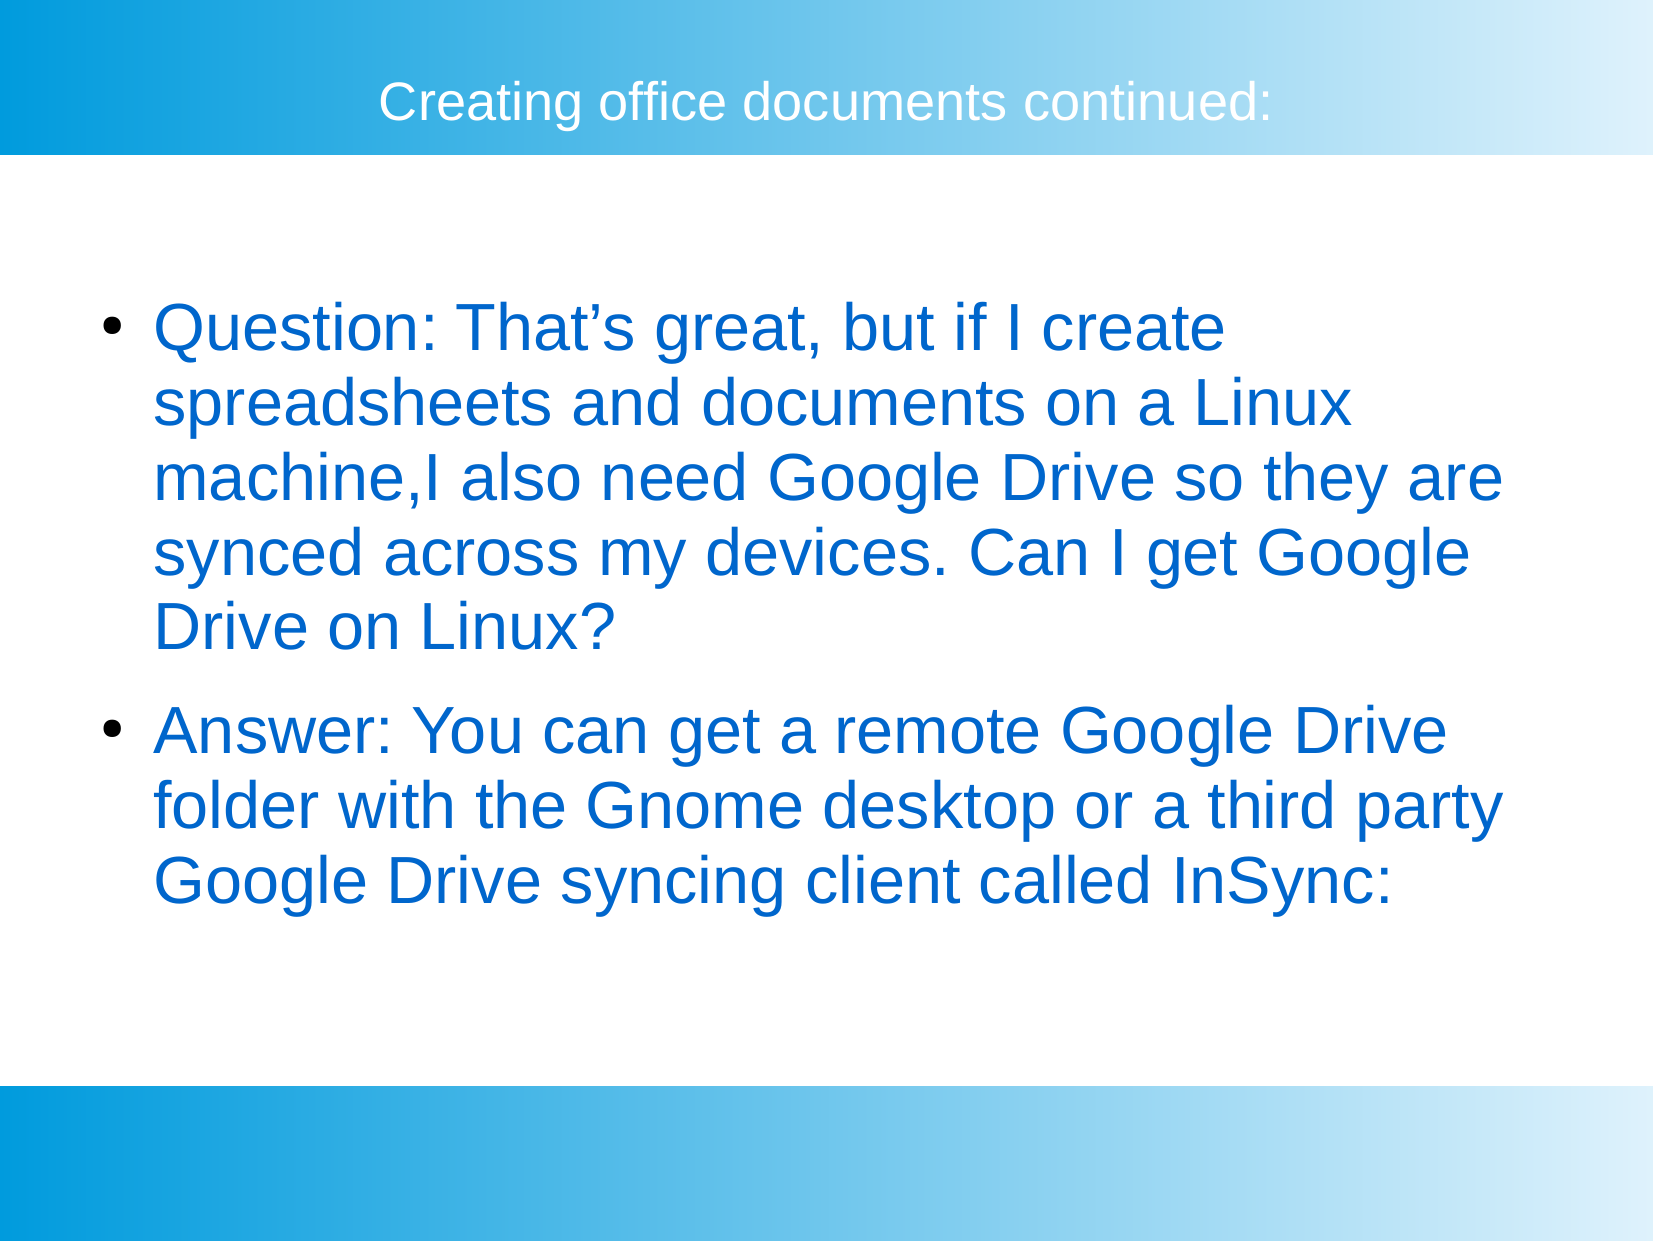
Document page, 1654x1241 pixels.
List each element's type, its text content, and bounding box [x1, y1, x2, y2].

title Creating office documents continued: [82, 49, 1571, 155]
list Question: That’s great, but if I create spreadsheets and documents on a Linux machine,I also need Google Drive so they are synced across my devices. Can I get Google Drive on Linux? Answer: You can get a remote Google Drive folder with the Gnome desktop or a third party Google Drive syncing client called InSync: [82, 290, 1571, 1010]
